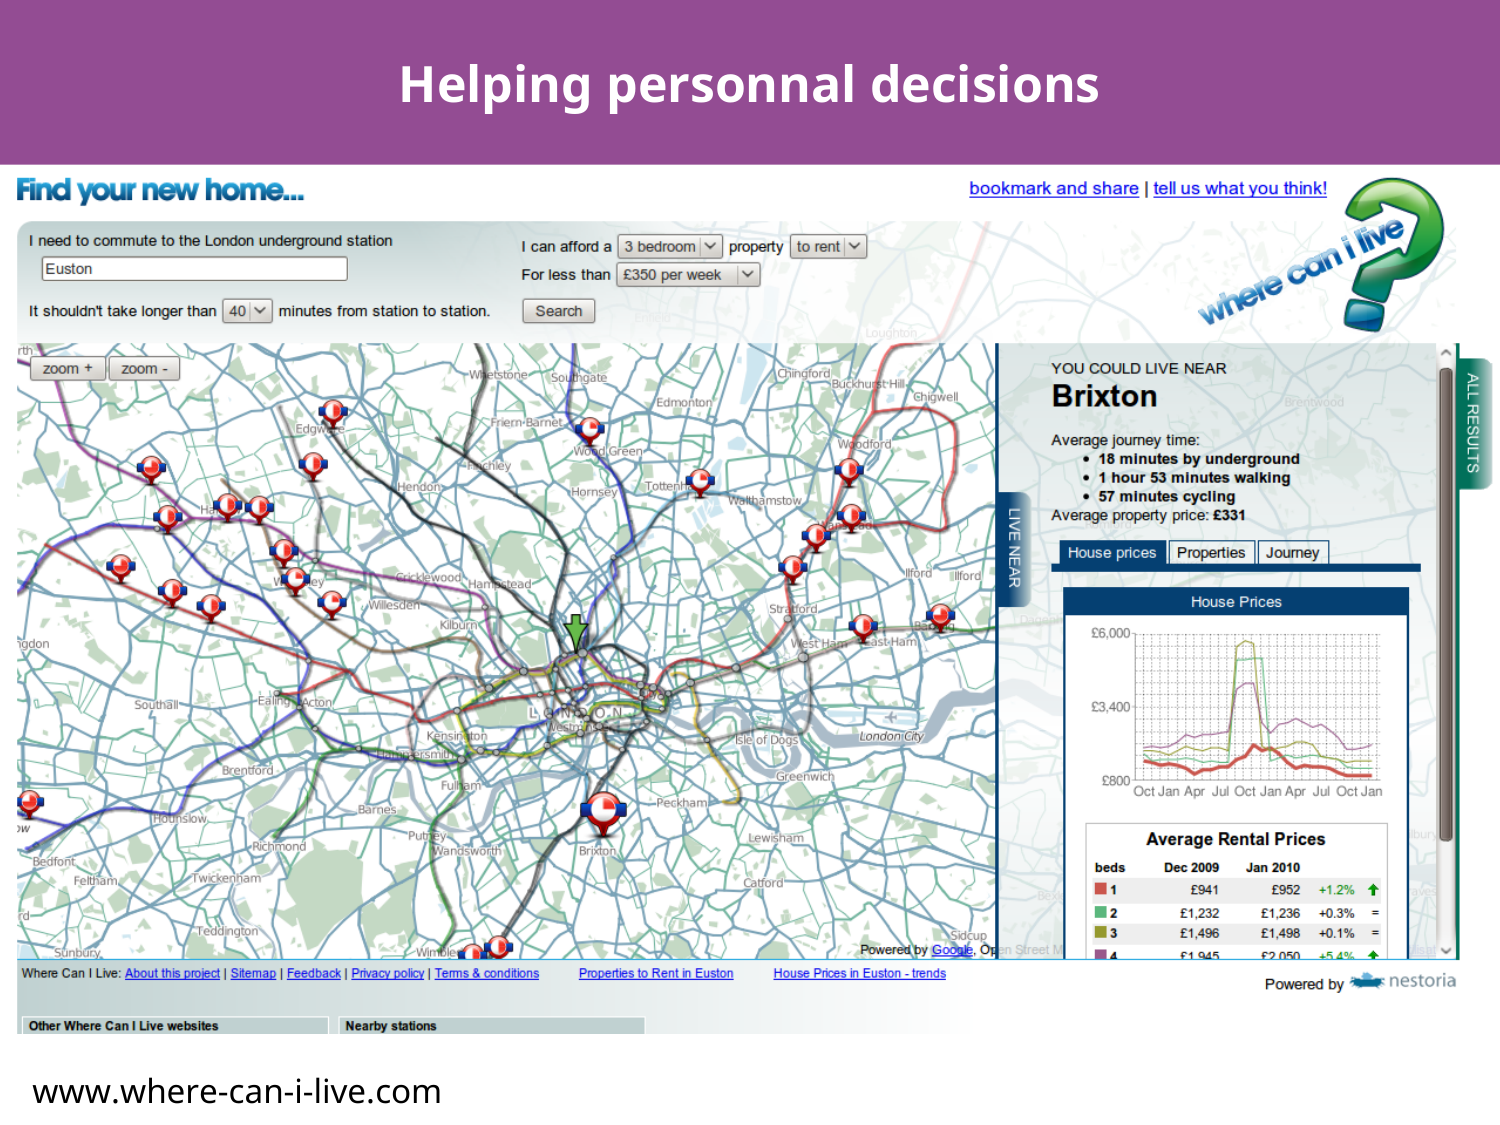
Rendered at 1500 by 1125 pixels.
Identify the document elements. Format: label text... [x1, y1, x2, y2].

text_box www.where-can-i-live.com [17, 1062, 1347, 1125]
picture [2, 165, 1500, 1034]
text_box Helping personnal decisions [0, 0, 1500, 165]
